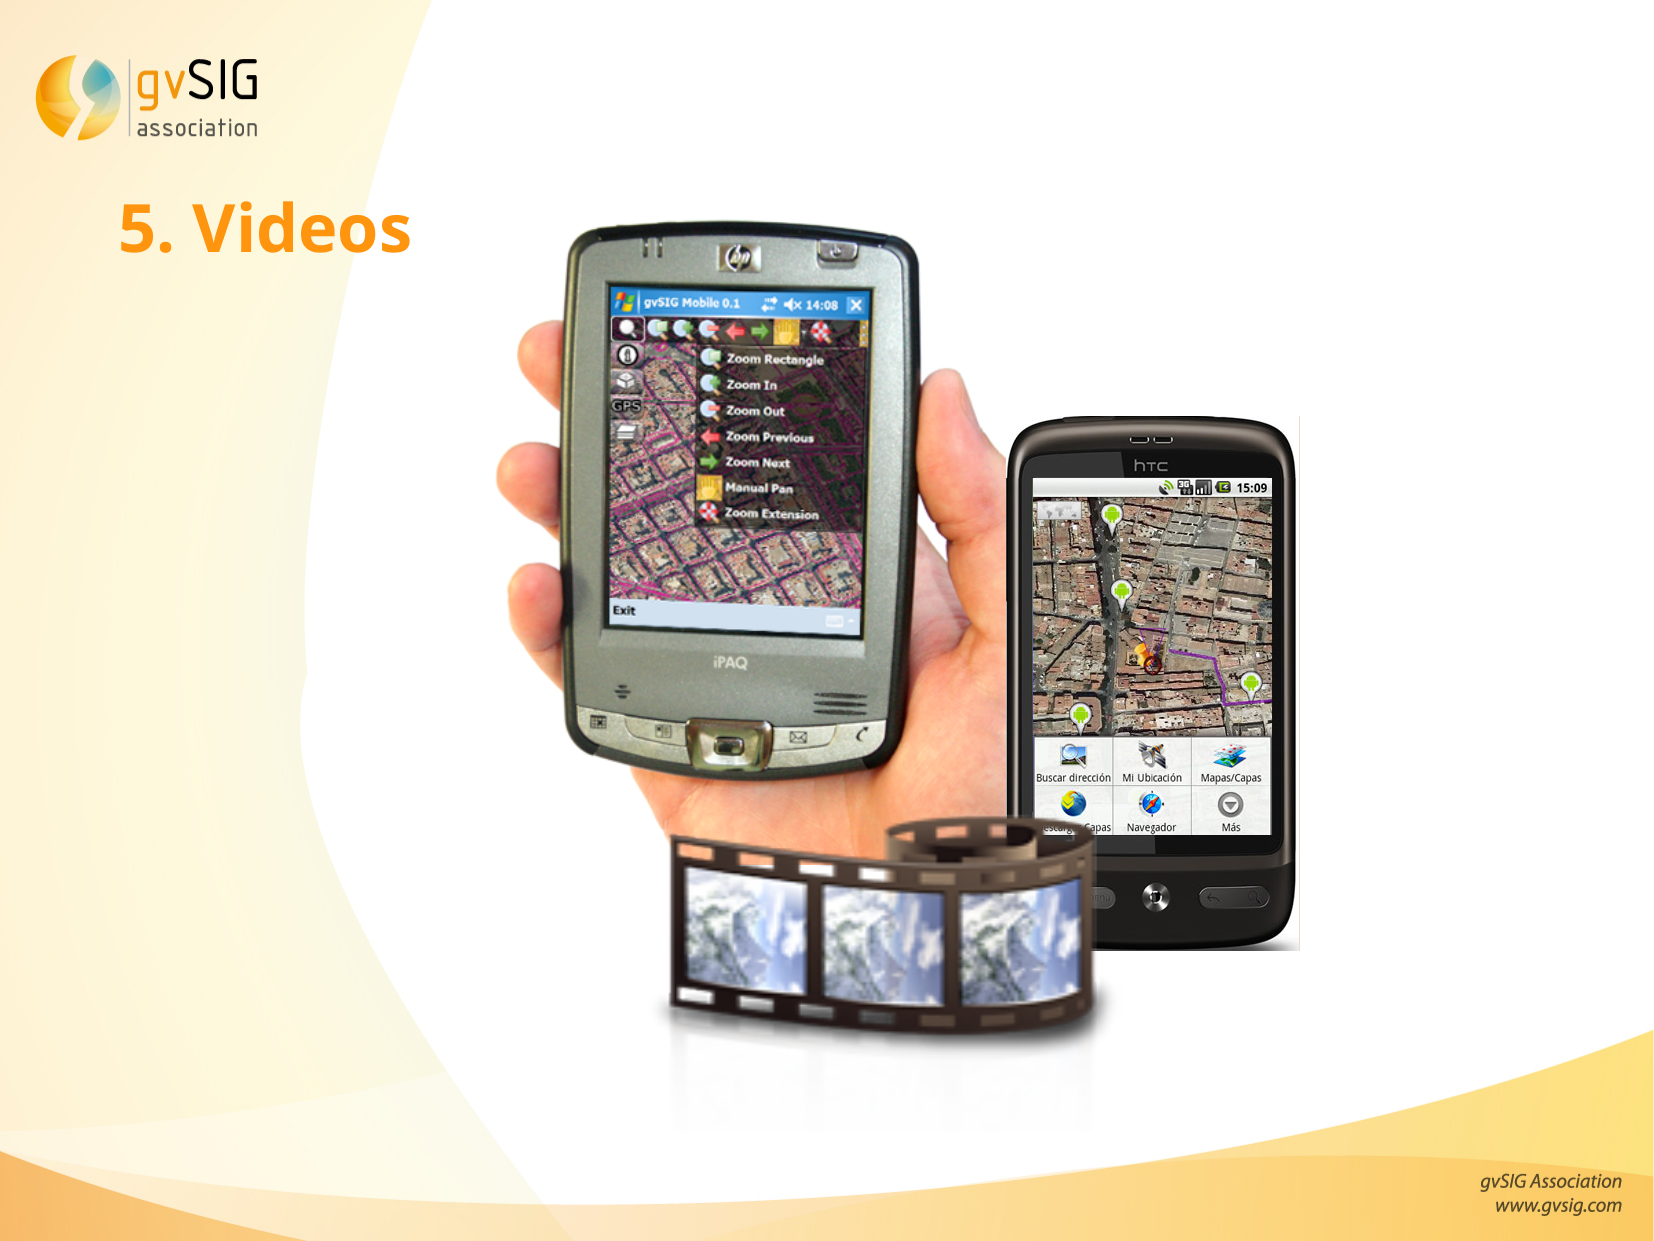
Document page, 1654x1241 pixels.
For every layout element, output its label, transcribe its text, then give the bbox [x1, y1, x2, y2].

title 5. Videos [118, 177, 1607, 276]
picture [0, 0, 1654, 1241]
